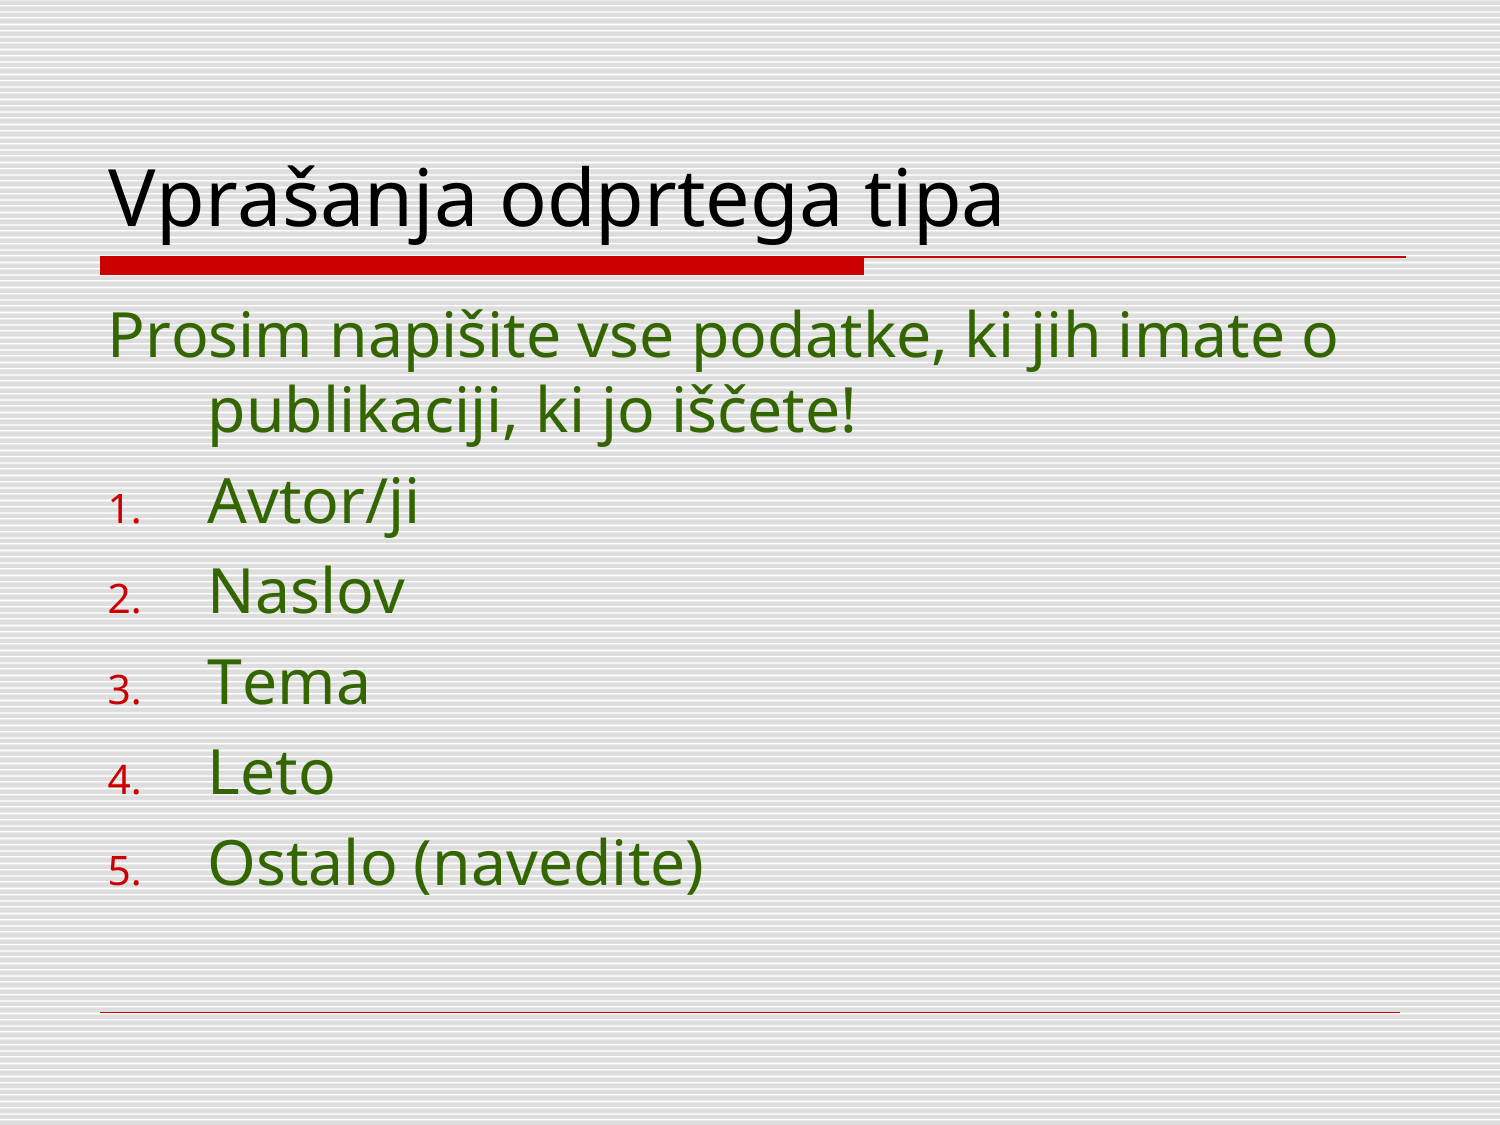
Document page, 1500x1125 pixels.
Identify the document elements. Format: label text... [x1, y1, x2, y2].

picture [0, 0, 1500, 1125]
title Vprašanja odprtega tipa [94, 49, 1407, 250]
list Prosim napišite vse podatke, ki jih imate o publikaciji, ki jo iščete! Avtor/ji Naslov Tema Leto Ostalo (navedite) [92, 287, 1406, 988]
